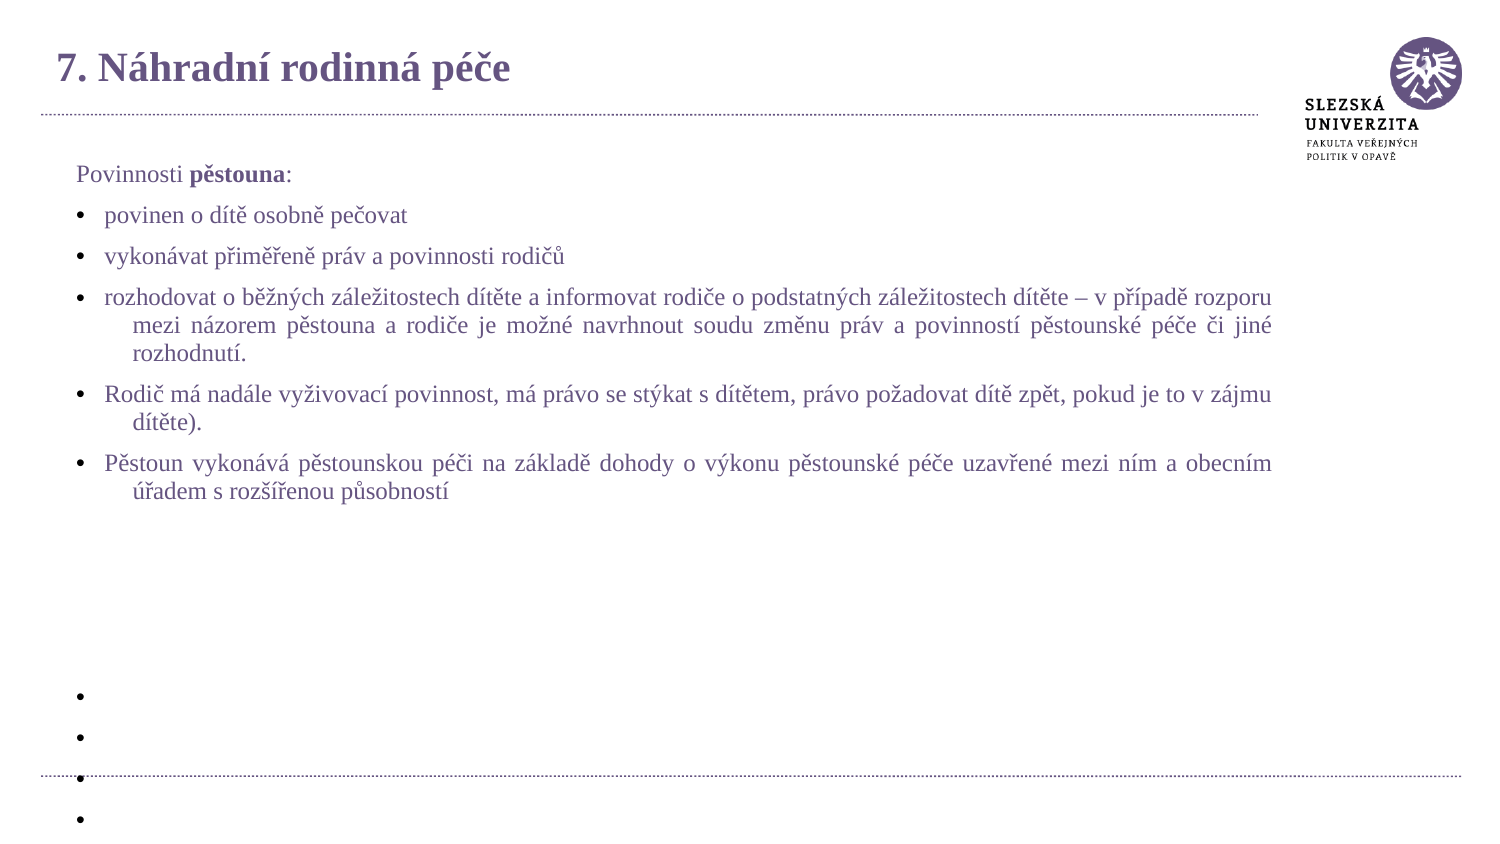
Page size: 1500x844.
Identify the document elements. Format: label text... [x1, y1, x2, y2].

title 7. Náhradní rodinná péče [41, 32, 1220, 116]
text_box Povinnosti pěstouna: povinen o dítě osobně pečovat vykonávat přiměřeně práv a povinnosti rodičů rozhodovat o běžných záležitostech dítěte a informovat rodiče o podstatných záležitostech dítěte – v případě rozporu mezi názorem pěstouna a rodiče je možné navrhnout soudu změnu práv a povinností pěstounské péče či jiné rozhodnutí. Rodič má nadále vyživovací povinnost, má právo se stýkat s dítětem, právo požadovat dítě zpět, pokud je to v zájmu dítěte). Pěstoun vykonává pěstounskou péči na základě dohody o výkonu pěstounské péče uzavřené mezi ním a obecním úřadem s rozšířenou působností [61, 152, 1289, 775]
